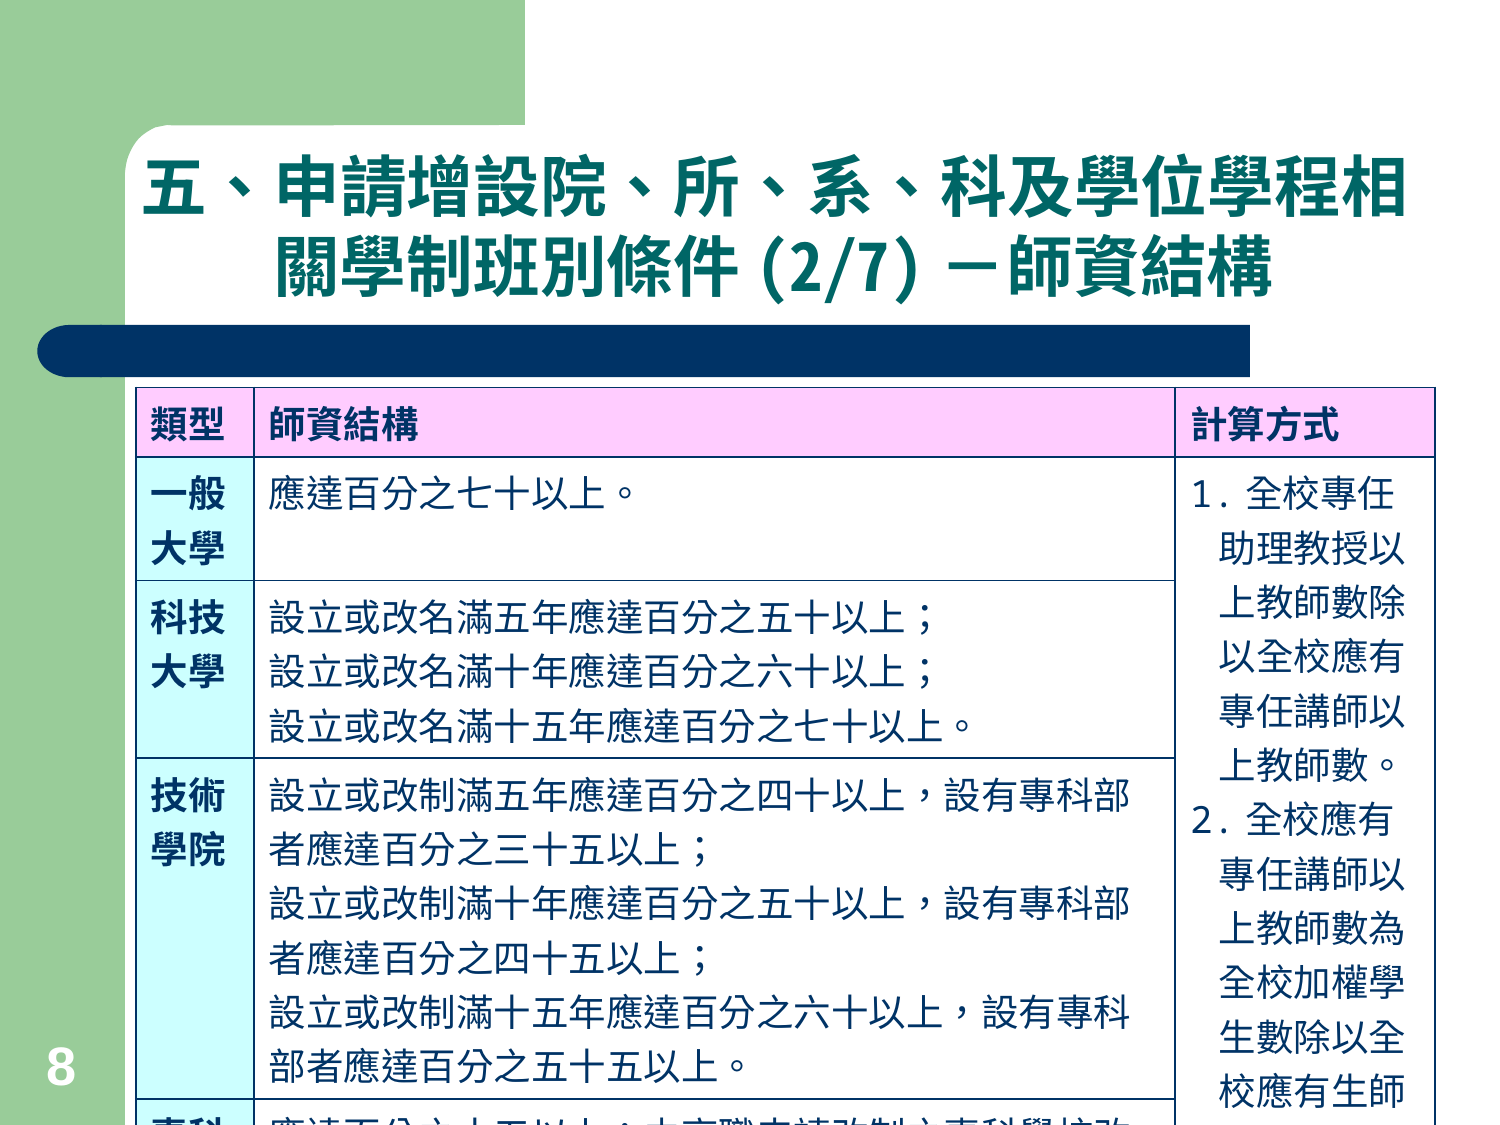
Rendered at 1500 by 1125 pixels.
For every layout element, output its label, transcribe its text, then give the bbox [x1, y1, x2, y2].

slide_number <編號> [13, 1023, 111, 1105]
table_header 類型 [137, 388, 253, 456]
title 五、申請增設院、所、系、科及學位學程相關學制班別條件(2/7)－師資結構 [125, 125, 1425, 313]
table_header 師資結構 [255, 388, 1174, 456]
table_header 計算方式 [1176, 388, 1434, 456]
table_cell 技術學院 [137, 759, 253, 1098]
table_cell 應達百分之十五以上；由高職申請改制之專科學校改制滿三年應達百分之十五以上。 [255, 1100, 1174, 1125]
table_cell 一般大學 [137, 458, 253, 580]
table_cell 科技大學 [137, 581, 253, 757]
table_cell 1.全校專任助理教授以上教師數除以全校應有專任講師以上教師數。 2.全校應有專任講師以上教師數為全校加權學生數除以全校應有生師比。 [1176, 458, 1434, 1125]
table_cell 設立或改制滿五年應達百分之四十以上，設有專科部者應達百分之三十五以上； 設立或改制滿十年應達百分之五十以上，設有專科部者應達百分之四十五以上； 設立或改制滿十五年應達百分之六十以上，設有專科部者應達百分之五十五以上。 [255, 759, 1174, 1098]
table_cell 設立或改名滿五年應達百分之五十以上； 設立或改名滿十年應達百分之六十以上； 設立或改名滿十五年應達百分之七十以上。 [255, 581, 1174, 757]
table_cell 應達百分之七十以上。 [255, 458, 1174, 580]
table_cell 專科學校 [137, 1100, 253, 1125]
